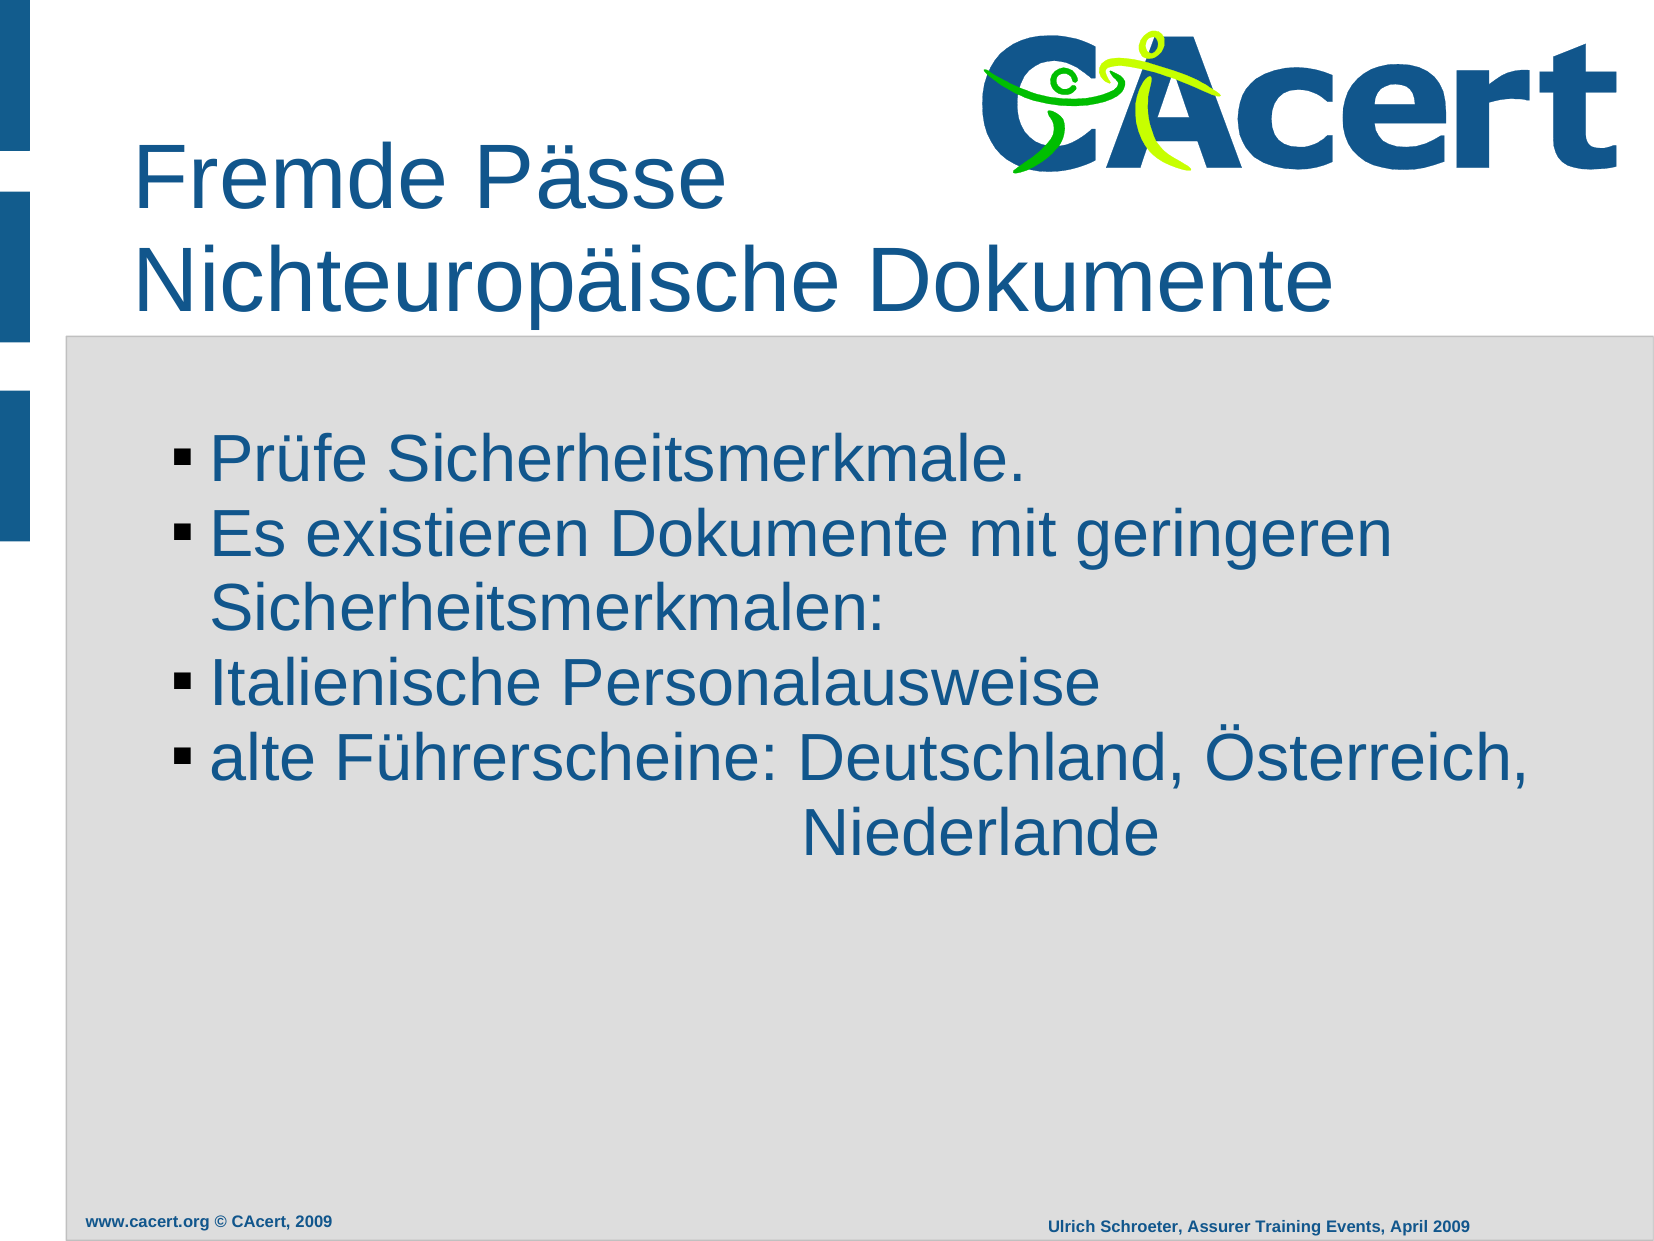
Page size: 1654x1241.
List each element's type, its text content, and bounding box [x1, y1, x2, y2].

text_box Fremde Pässe Nichteuropäische Dokumente [118, 118, 1352, 339]
text_box Prüfe Sicherheitsmerkmale. Es existieren Dokumente mit geringeren Sicherheitsmerkmalen: Italienische Personalausweise alte Führerscheine: Deutschland, Österreich, Niederlande [159, 413, 1547, 877]
